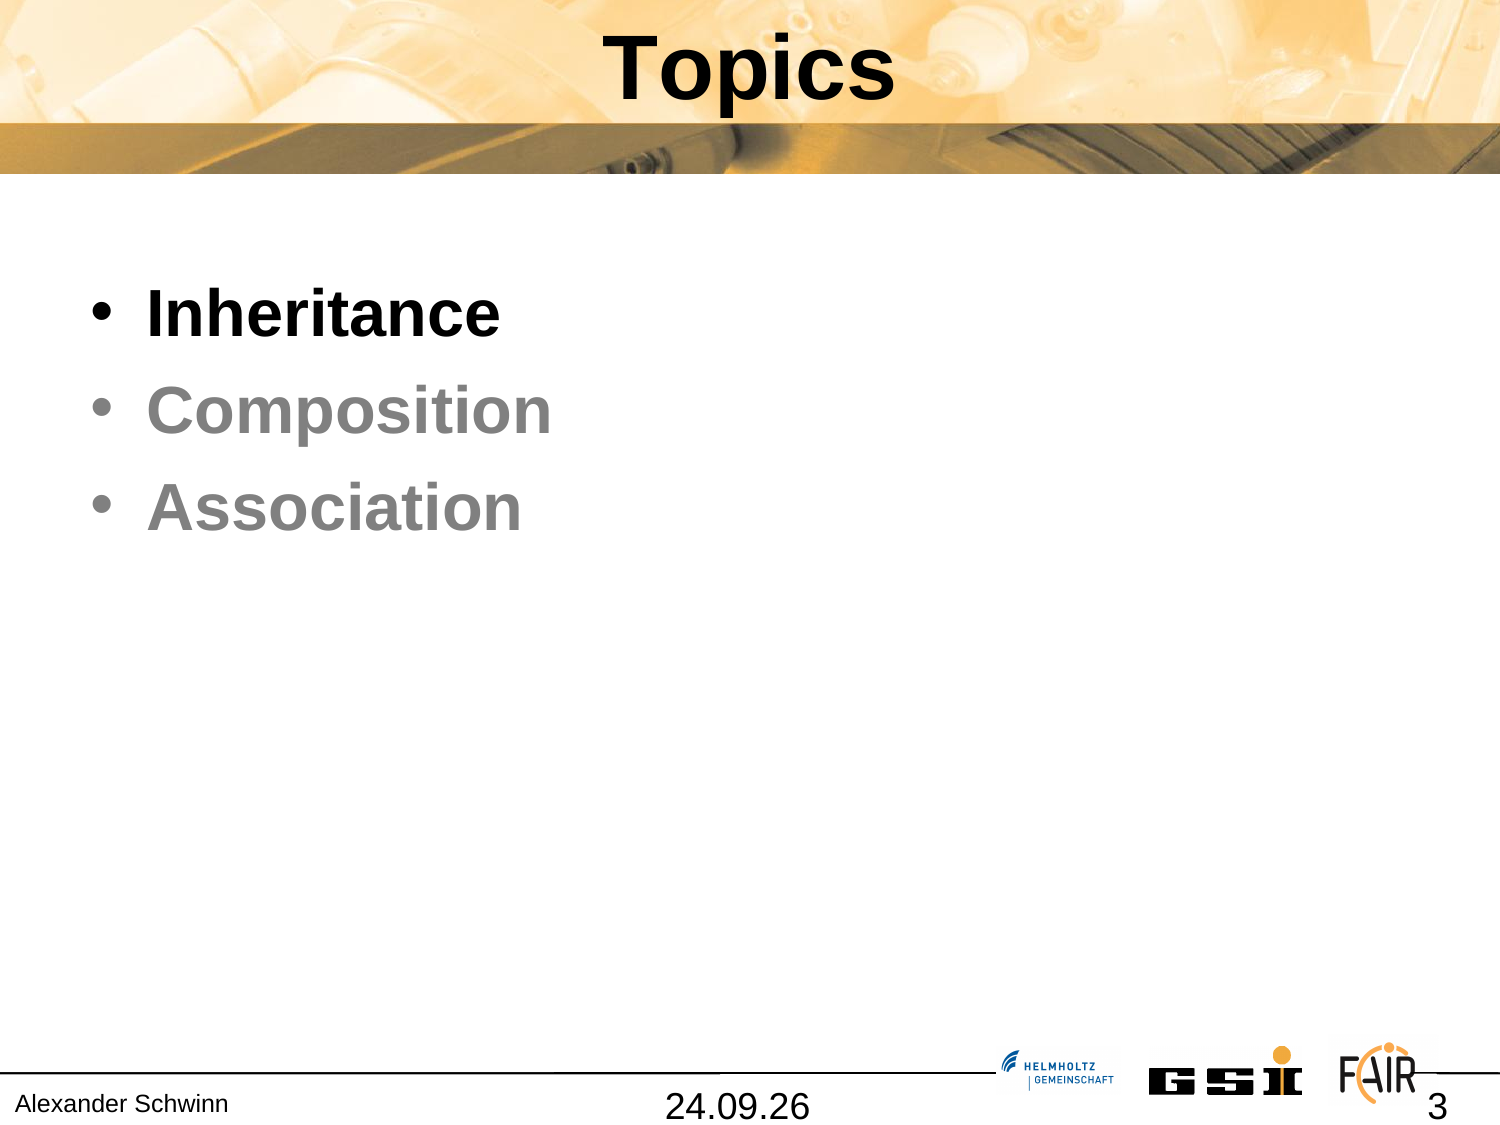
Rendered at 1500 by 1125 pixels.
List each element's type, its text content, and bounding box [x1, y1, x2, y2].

list Inheritance Composition Association [75, 262, 1426, 1006]
title Topics [0, 0, 1500, 126]
picture [1149, 1046, 1302, 1095]
picture [996, 1046, 1121, 1095]
picture [0, 126, 1500, 175]
picture [1328, 1034, 1439, 1106]
